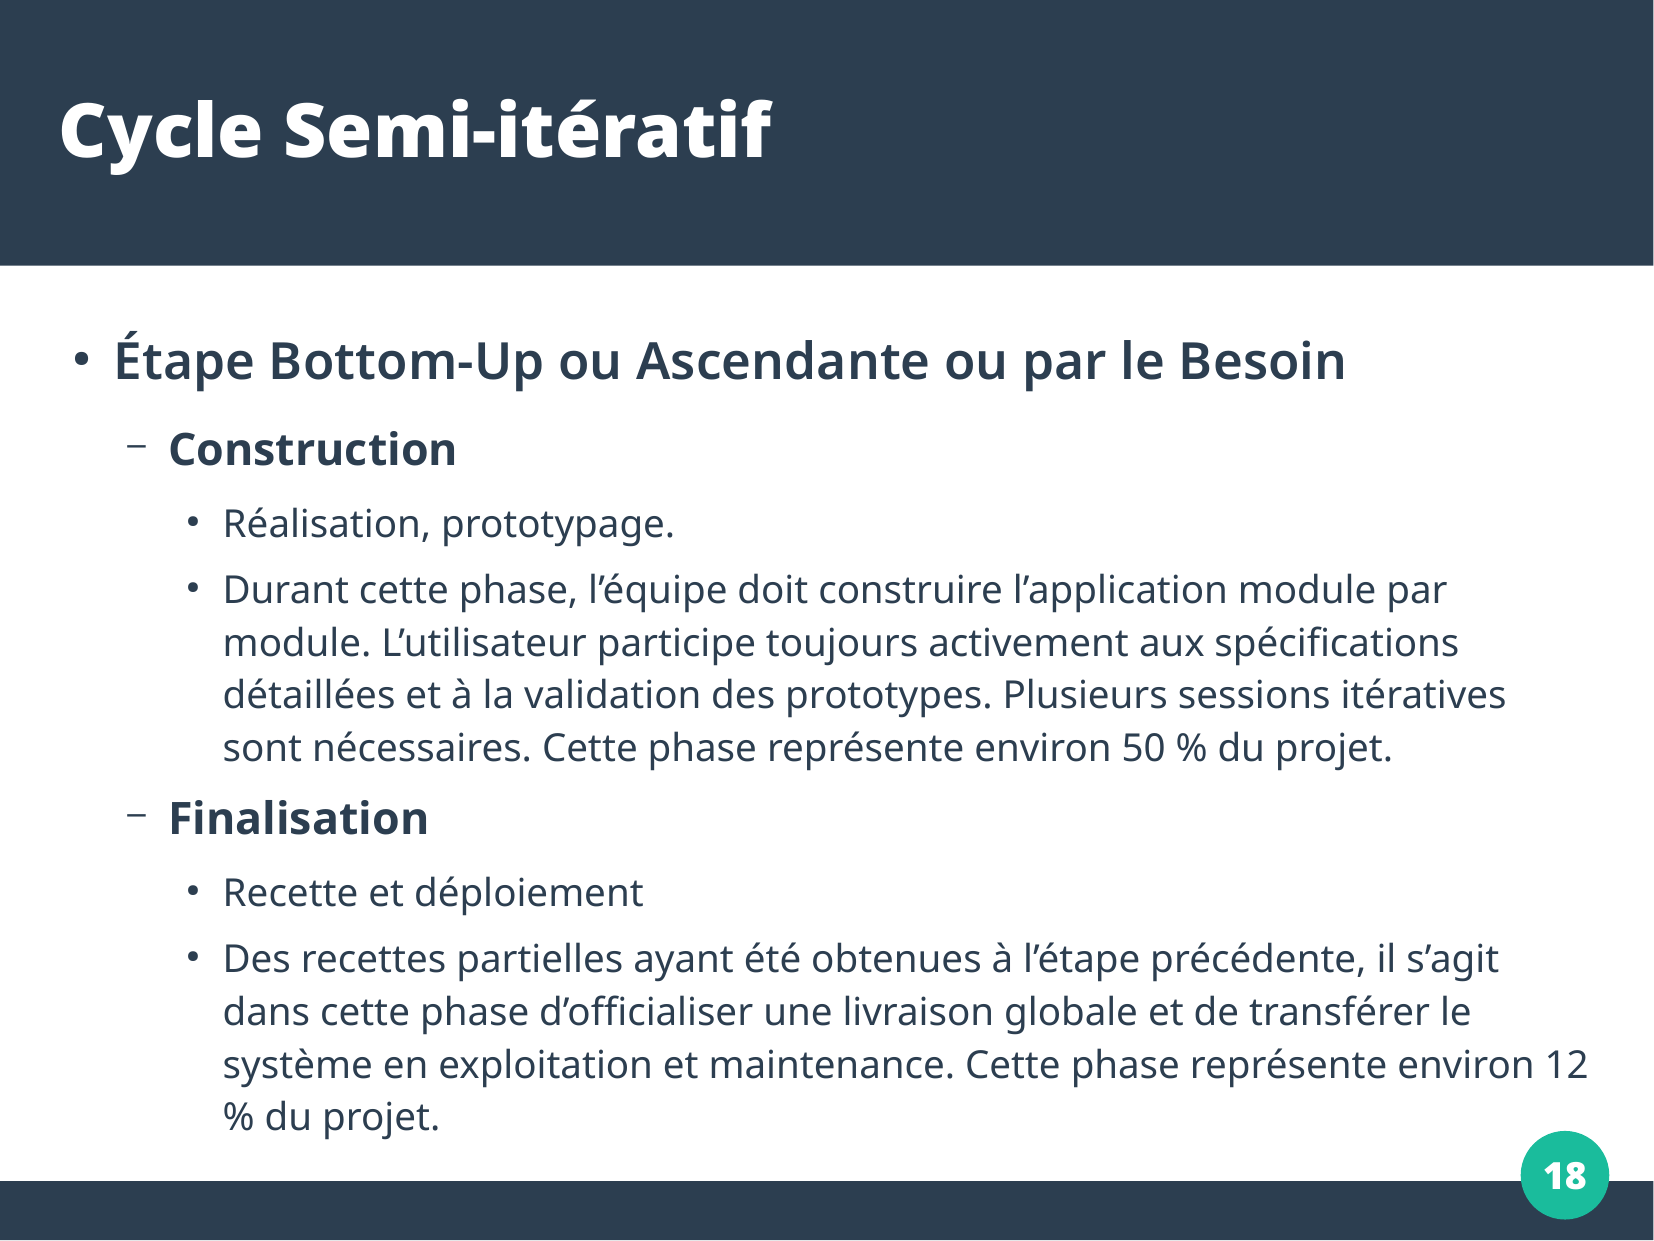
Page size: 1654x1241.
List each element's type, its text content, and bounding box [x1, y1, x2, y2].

title Cycle Semi-itératif [59, 49, 1595, 207]
list Étape Bottom-Up ou Ascendante ou par le Besoin Construction Réalisation, prototypage. Durant cette phase, l’équipe doit construire l’application module par module. L’utilisateur participe toujours activement aux spécifications détaillées et à la validation des prototypes. Plusieurs sessions itératives sont nécessaires. Cette phase représente environ 50 % du projet. Finalisation Recette et déploiement Des recettes partielles ayant été obtenues à l’étape précédente, il s’agit dans cette phase d’officialiser une livraison globale et de transférer le système en exploitation et maintenance. Cette phase représente environ 12 % du projet. [59, 324, 1595, 1152]
